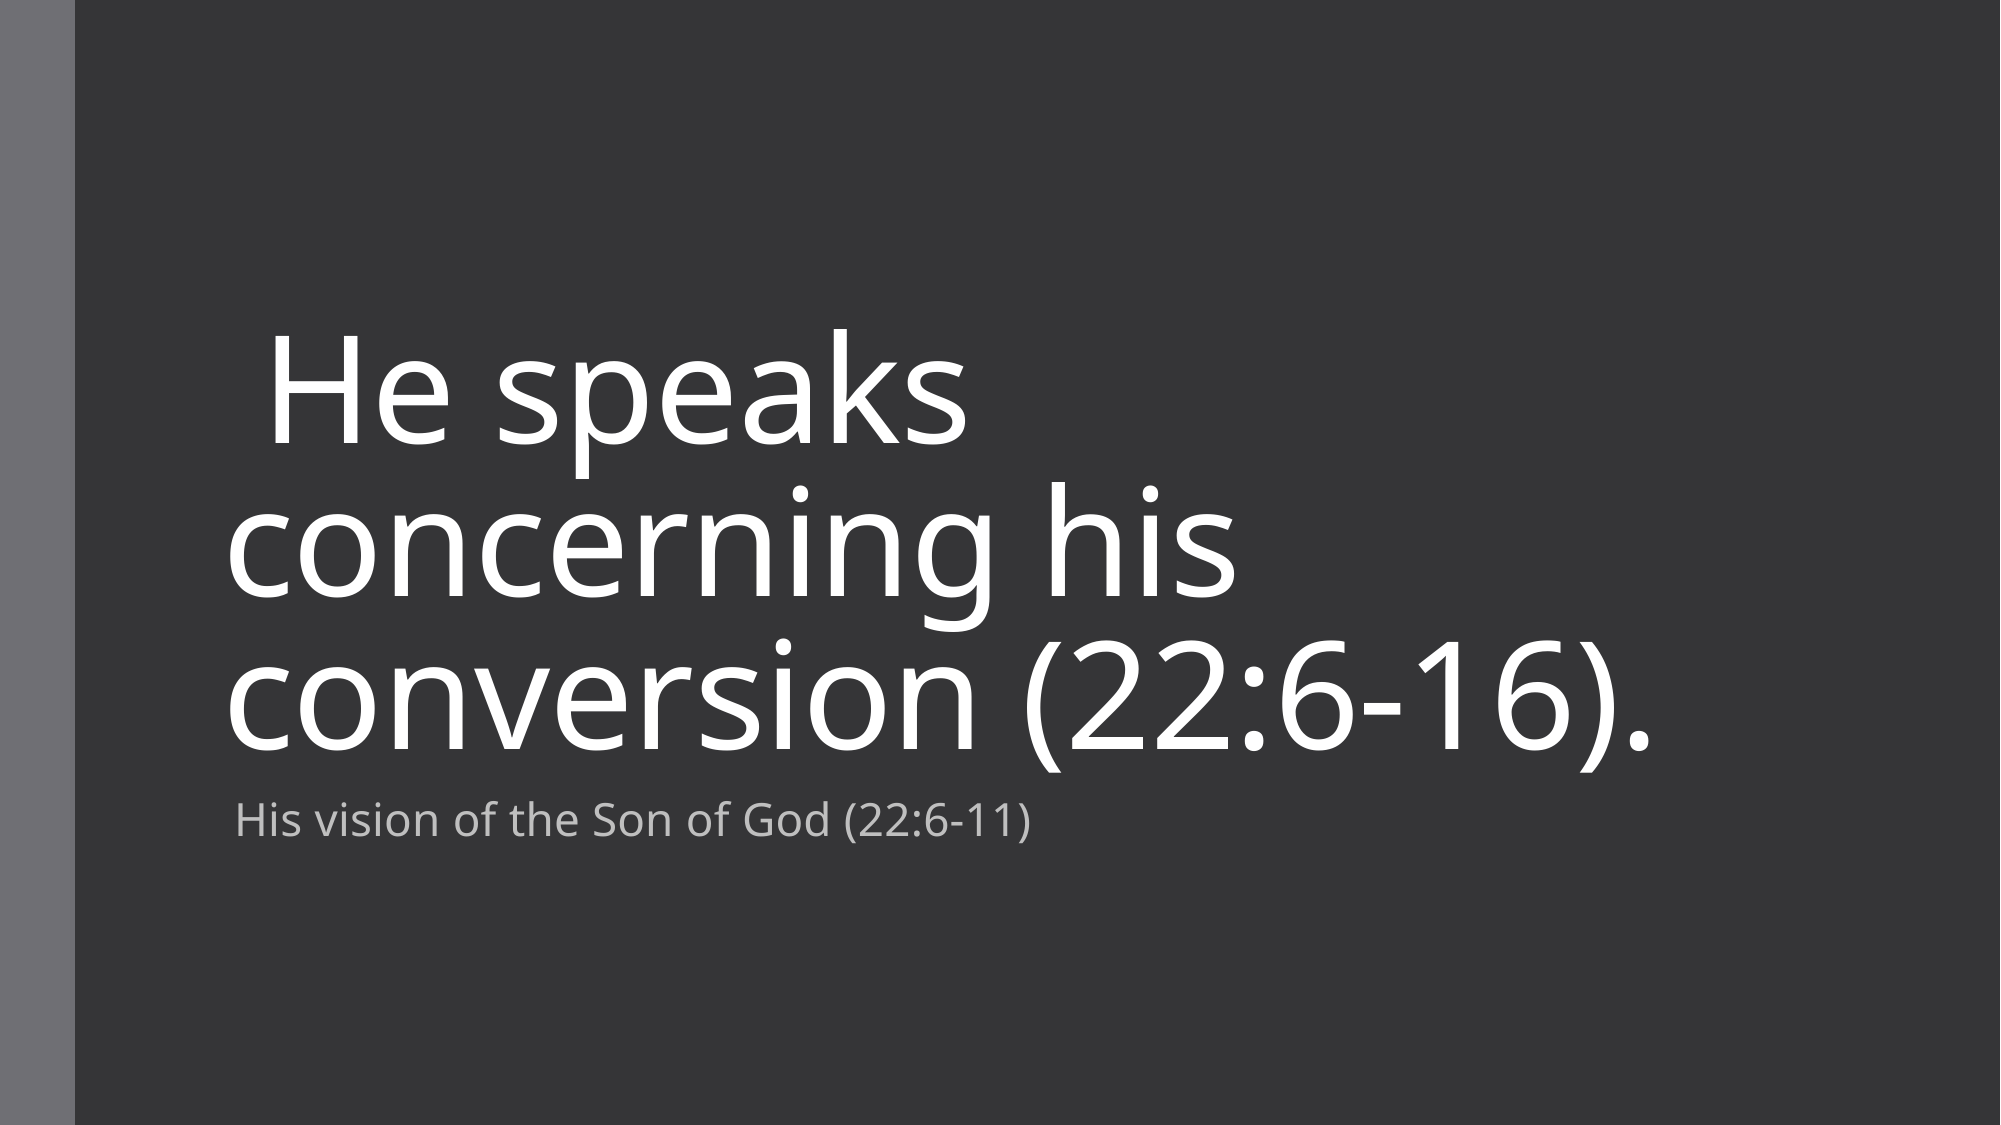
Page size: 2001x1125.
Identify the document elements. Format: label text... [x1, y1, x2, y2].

title He speaks concerning his conversion (22:6-16). [206, 124, 1752, 787]
subtitle His vision of the Son of God (22:6-11) [206, 787, 1752, 1066]
